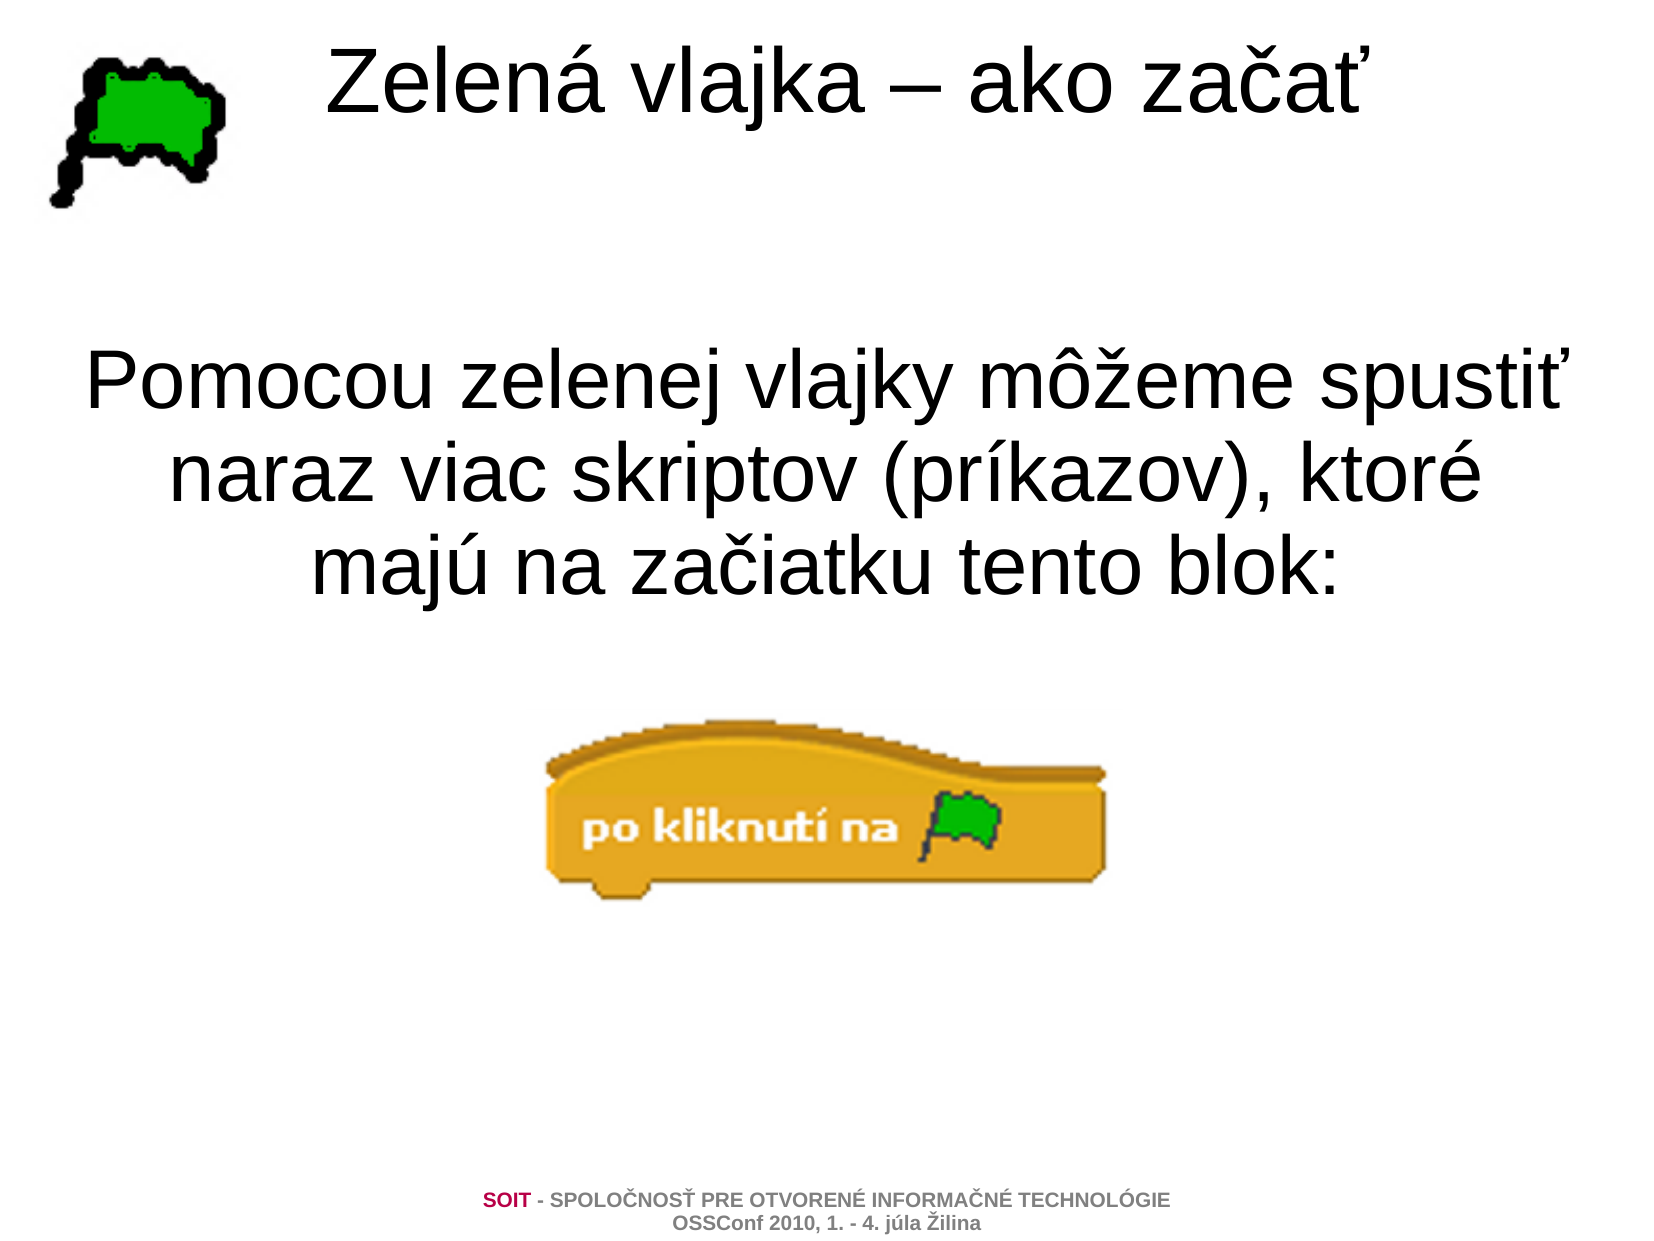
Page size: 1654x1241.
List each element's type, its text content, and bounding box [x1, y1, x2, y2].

text_box Pomocou zelenej vlajky môžeme spustiť naraz viac skriptov (príkazov), ktoré majú na začiatku tento blok: [59, 326, 1595, 621]
picture [29, 29, 247, 238]
picture [526, 708, 1123, 922]
title Zelená vlajka – ako začať [247, 29, 1592, 133]
text_box SOIT - SPOLOČNOSŤ PRE OTVORENÉ INFORMAČNÉ TECHNOLÓGIE OSSConf 2010, 1. - 4. júla Žilina [59, 1181, 1595, 1241]
